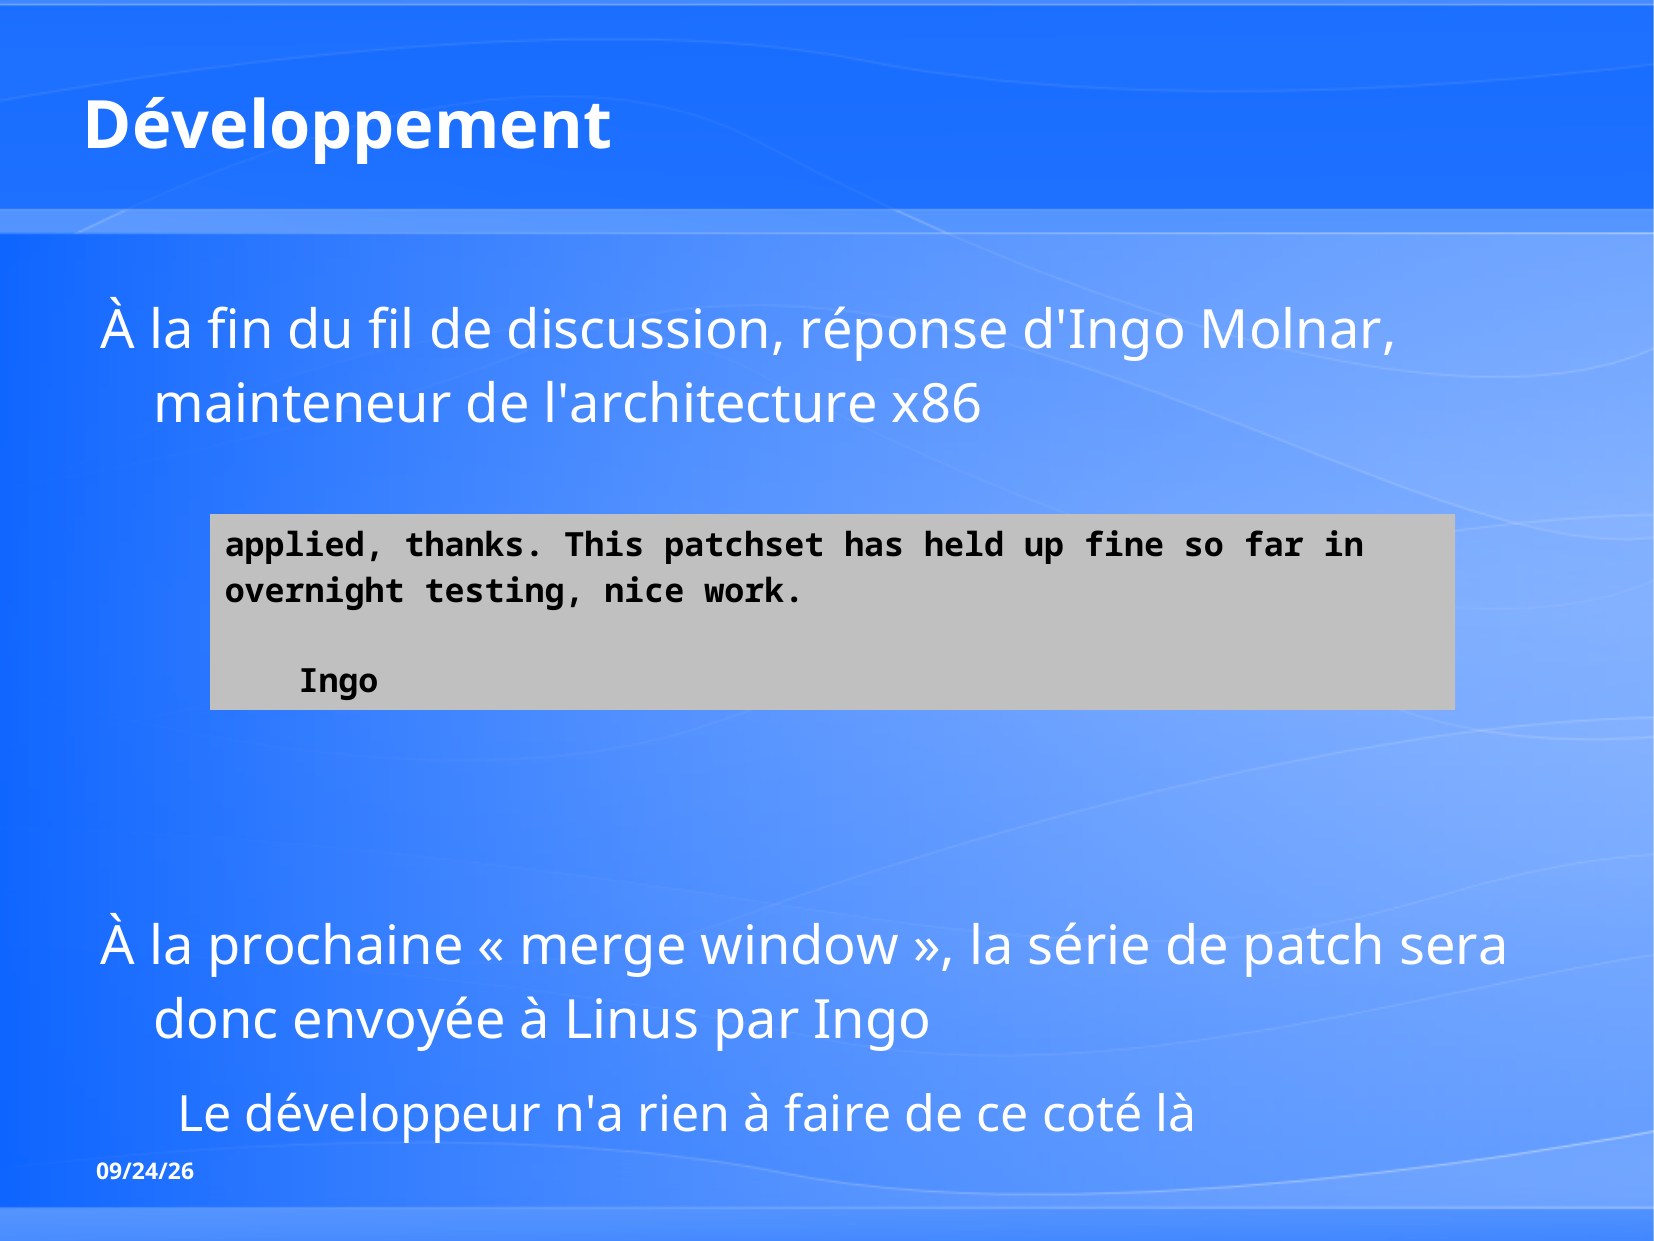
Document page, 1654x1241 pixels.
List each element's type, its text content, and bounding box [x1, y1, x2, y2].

title Développement [23, 8, 1625, 237]
list À la fin du fil de discussion, réponse d'Ingo Molnar, mainteneur de l'architecture x86 À la prochaine « merge window », la série de patch sera donc envoyée à Linus par Ingo Le développeur n'a rien à faire de ce coté là [82, 290, 1571, 1027]
picture [0, 0, 1654, 1241]
